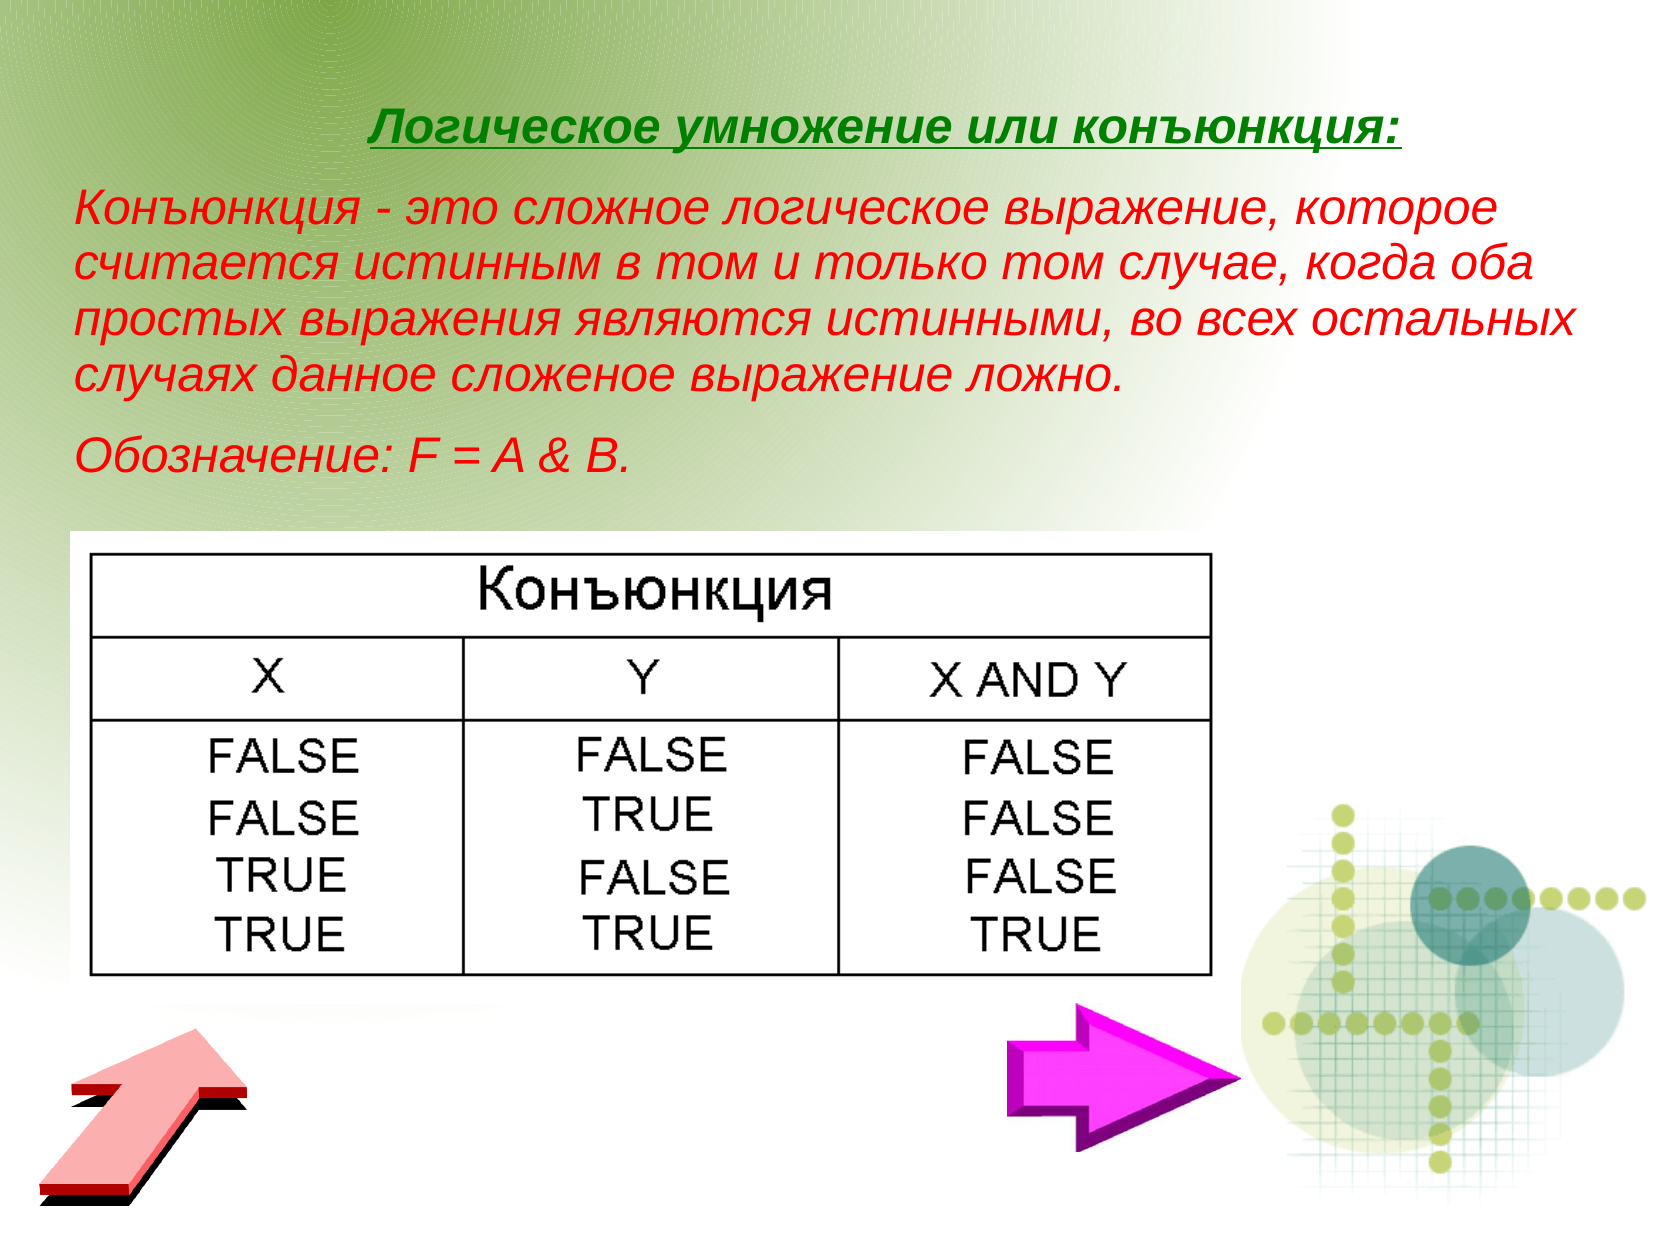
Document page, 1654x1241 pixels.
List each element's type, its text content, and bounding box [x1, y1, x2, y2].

text_box Логическое умножение или конъюнкция: Конъюнкция - это сложное логическое выражение, которое считается истинным в том и только том случае, когда оба простых выражения являются истинными, во всех остальных случаях данное сложеное выражение ложно. Обозначение: F = A & B. [58, 91, 1654, 538]
picture [70, 531, 1654, 1211]
picture [39, 1028, 247, 1206]
